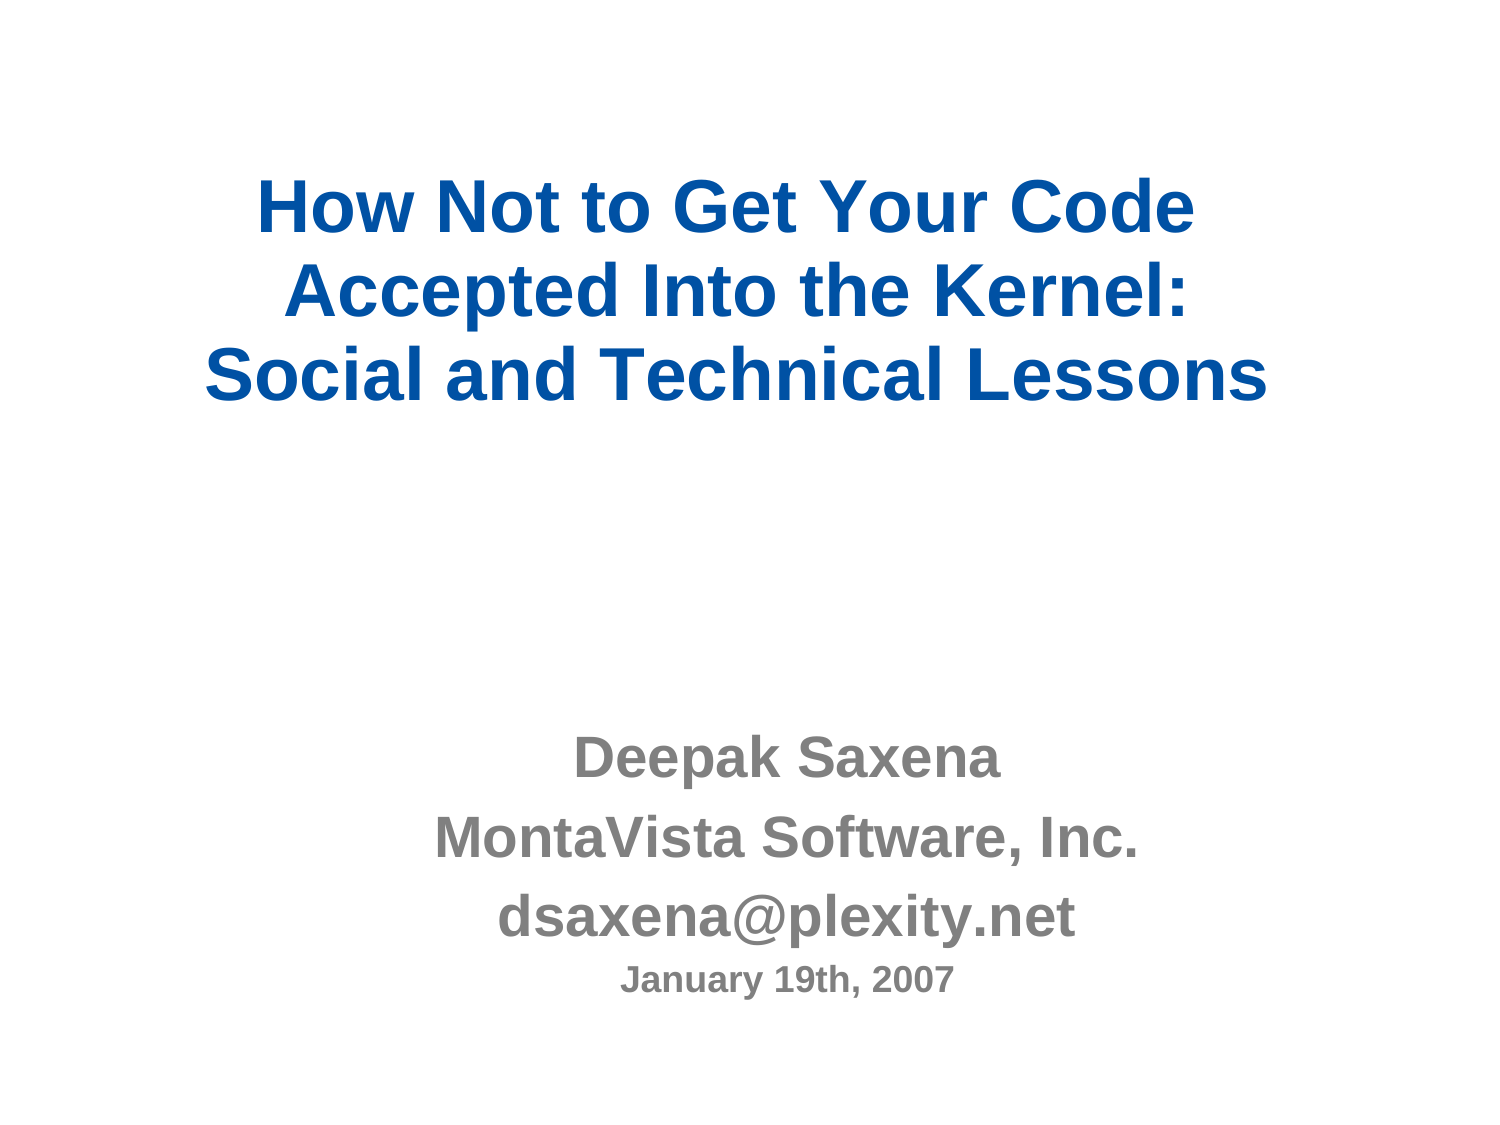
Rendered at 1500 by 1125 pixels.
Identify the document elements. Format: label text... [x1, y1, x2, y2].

subtitle Deepak Saxena MontaVista Software, Inc. dsaxena@plexity.net January 19th, 2007 [225, 637, 1276, 1056]
title How Not to Get Your Code Accepted Into the Kernel: Social and Technical Lessons [37, 47, 1438, 451]
